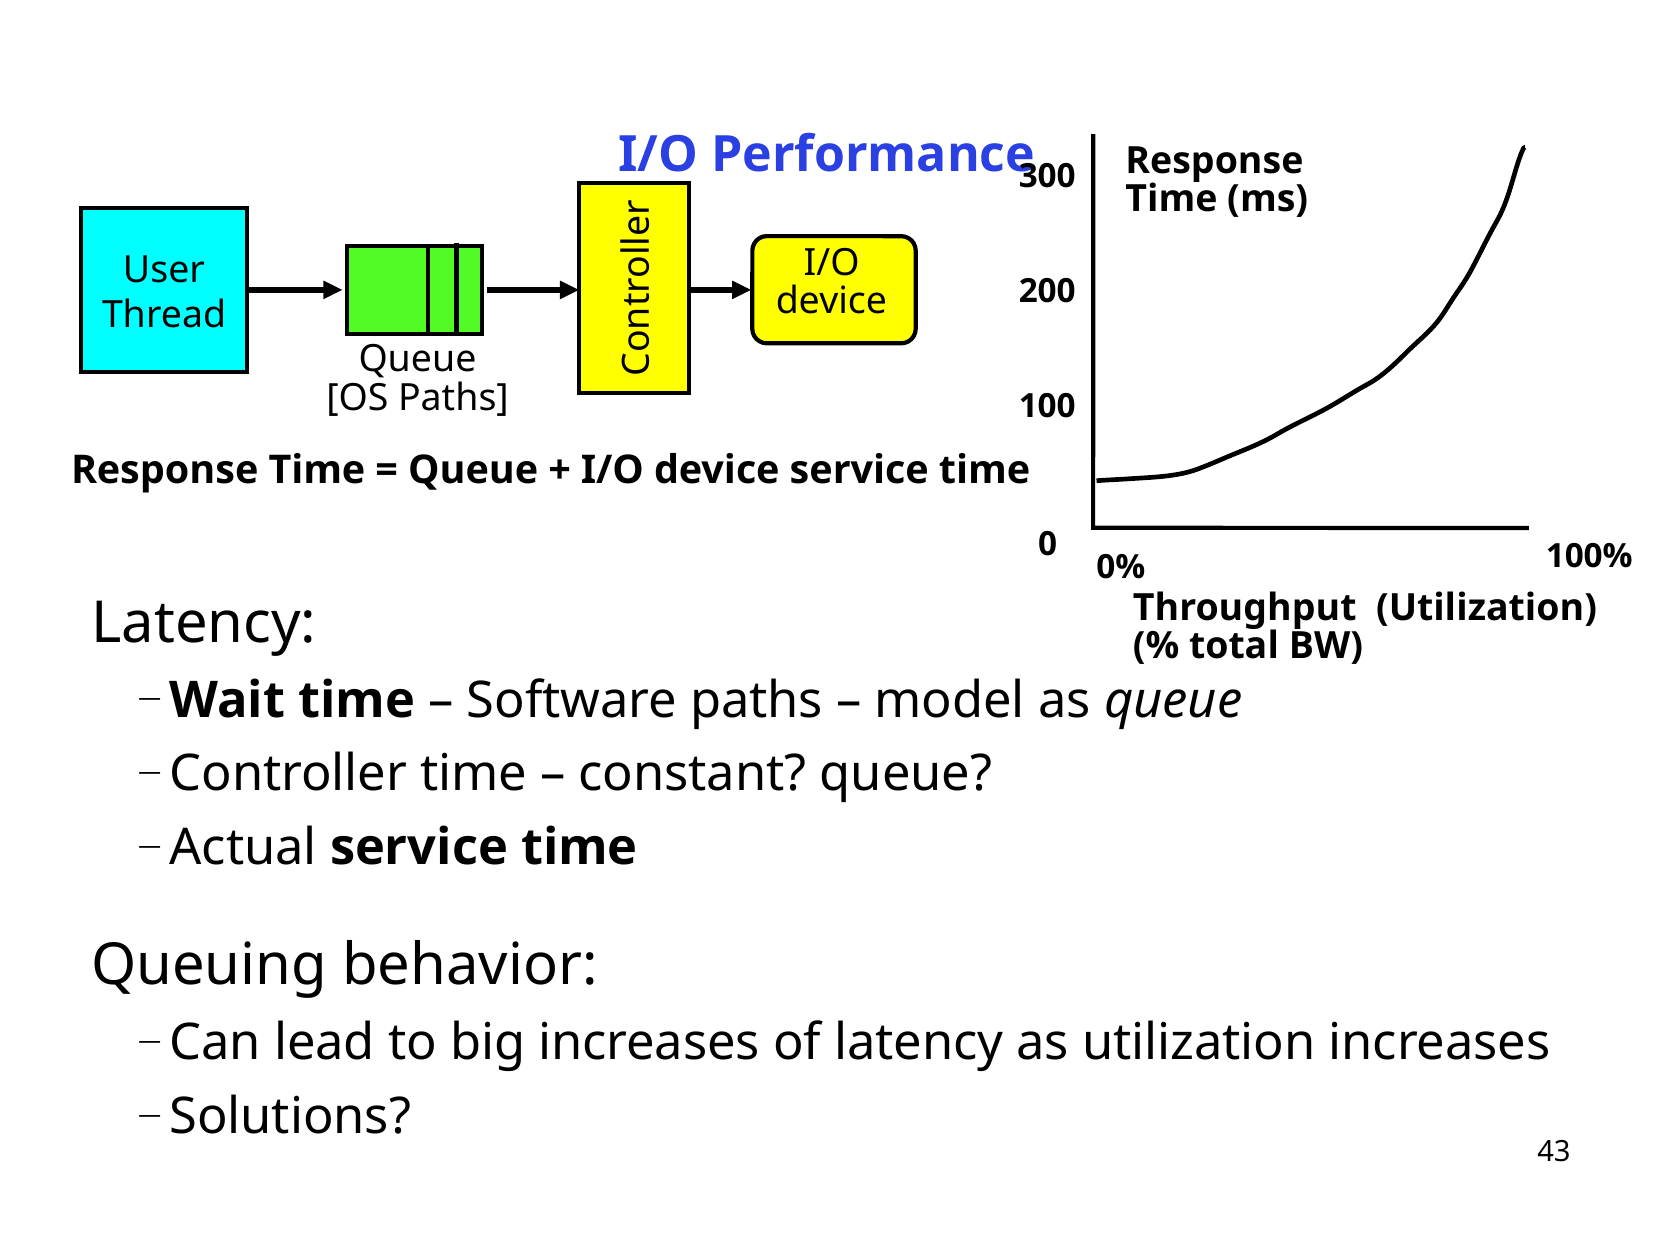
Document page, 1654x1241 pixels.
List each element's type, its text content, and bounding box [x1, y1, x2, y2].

title I/O Performance [82, 49, 1571, 257]
text_box 200 [1008, 269, 1087, 314]
text_box 100% [1535, 534, 1644, 579]
text_box 300 [1008, 154, 1087, 199]
text_box Controller [578, 183, 689, 394]
text_box Response Time (ms) [1114, 139, 1319, 224]
text_box 0 [1027, 522, 1068, 568]
text_box 0% [1086, 546, 1156, 591]
text_box [752, 236, 916, 344]
text_box [430, 245, 454, 334]
text_box [346, 245, 426, 334]
text_box Response Time = Queue + I/O device service time [0, 447, 1091, 497]
text_box I/O device [765, 240, 898, 326]
text_box Queue [OS Paths] [316, 336, 520, 422]
text_box User Thread [80, 207, 248, 372]
list Latency: Wait time – Software paths – model as queue Controller time – constant? queue? Actual service time Queuing behavior: Can lead to big increases of latency as utilization increases Solutions? [60, 584, 1571, 1155]
text_box Throughput (Utilization) (% total BW) [1122, 585, 1609, 671]
text_box [459, 245, 482, 334]
text_box 100 [1008, 384, 1087, 430]
